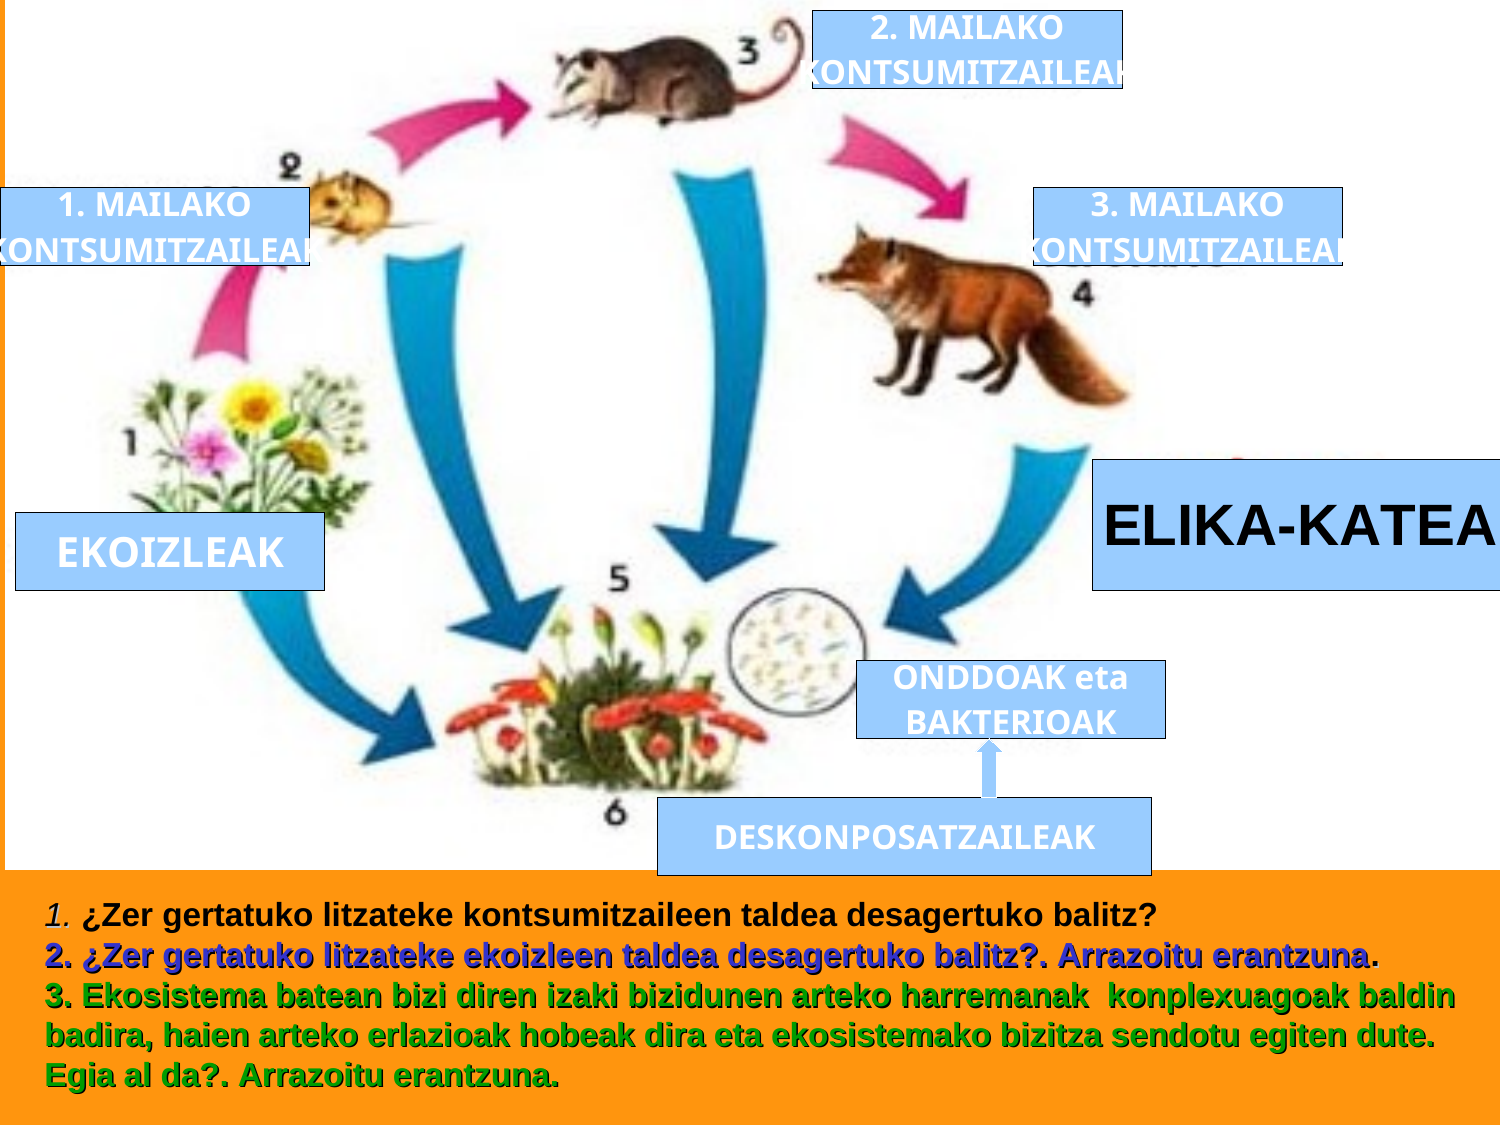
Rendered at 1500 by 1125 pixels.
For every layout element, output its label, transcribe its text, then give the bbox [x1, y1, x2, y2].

picture [5, 0, 1500, 870]
text_box 1. MAILAKO KONTSUMITZAILEAK [0, 187, 310, 266]
text_box [974, 738, 1004, 798]
text_box DESKONPOSATZAILEAK [657, 797, 1152, 876]
text_box 3. MAILAKO KONTSUMITZAILEAK [1033, 187, 1343, 266]
text_box 1. ¿Zer gertatuko litzateke kontsumitzaileen taldea desagertuko balitz? 2. ¿Zer gertatuko litzateke ekoizleen taldea desagertuko balitz?. Arrazoitu erantzuna. 3. Ekosistema batean bizi diren izaki bizidunen arteko harremanak konplexuagoak baldin badira, haien arteko erlazioak hobeak dira eta ekosistemako bizitza sendotu egiten dute. Egia al da?. Arrazoitu erantzuna. [29, 885, 1500, 1101]
text_box ONDDOAK eta BAKTERIOAK [856, 660, 1166, 739]
text_box EKOIZLEAK [15, 512, 325, 591]
text_box 2. MAILAKO KONTSUMITZAILEAK [812, 10, 1123, 89]
text_box ELIKA-KATEA [1092, 459, 1500, 591]
